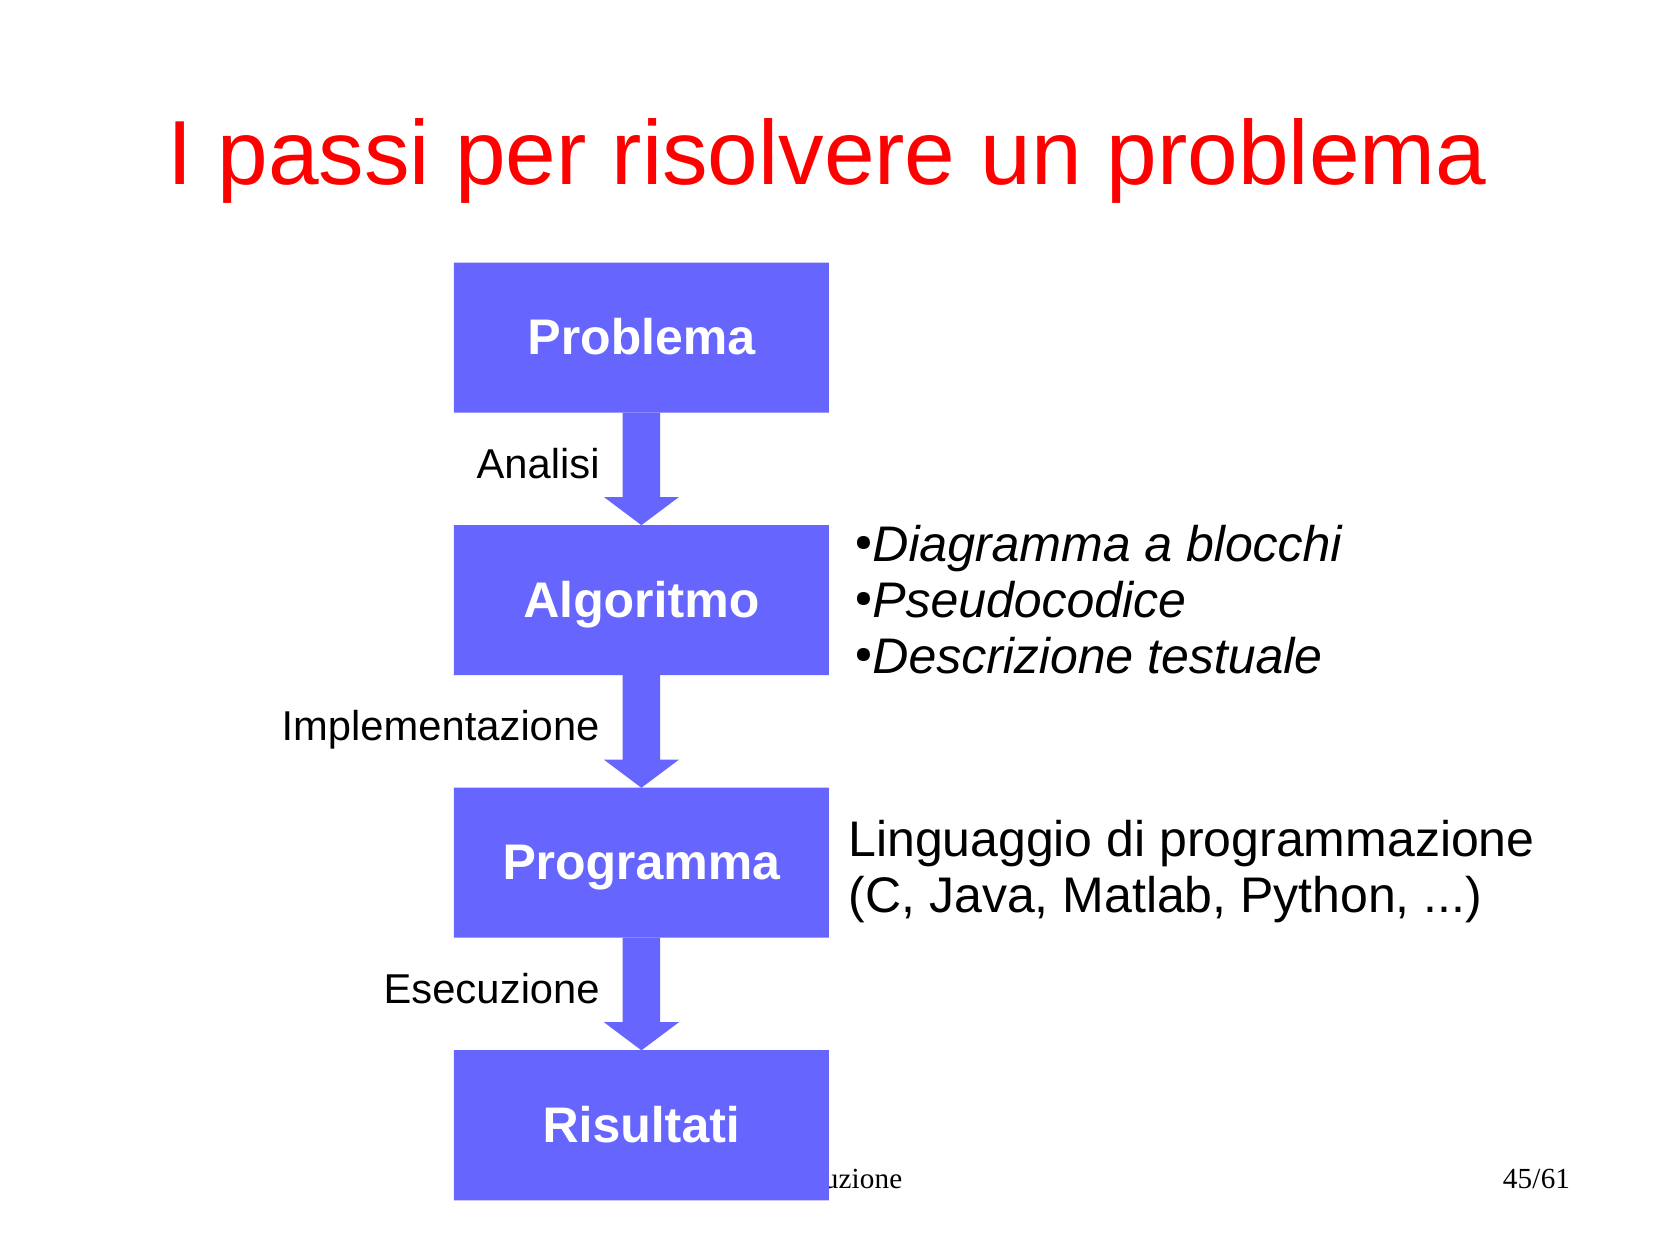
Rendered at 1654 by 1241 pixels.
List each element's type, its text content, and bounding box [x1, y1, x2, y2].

text_box Implementazione [281, 703, 600, 751]
text_box Risultati [453, 1050, 829, 1201]
text_box Analisi [476, 440, 600, 488]
text_box Algoritmo [453, 525, 829, 676]
text_box [603, 937, 679, 1051]
text_box Esecuzione [383, 965, 600, 1013]
text_box Programma [453, 787, 829, 938]
text_box Problema [453, 262, 829, 413]
text_box Linguaggio di programmazione (C, Java, Matlab, Python, ...) [848, 811, 1535, 924]
text_box [603, 412, 679, 526]
title I passi per risolvere un problema [82, 49, 1571, 257]
text_box [603, 675, 679, 788]
text_box Diagramma a blocchi Pseudocodice Descrizione testuale [854, 516, 1342, 686]
